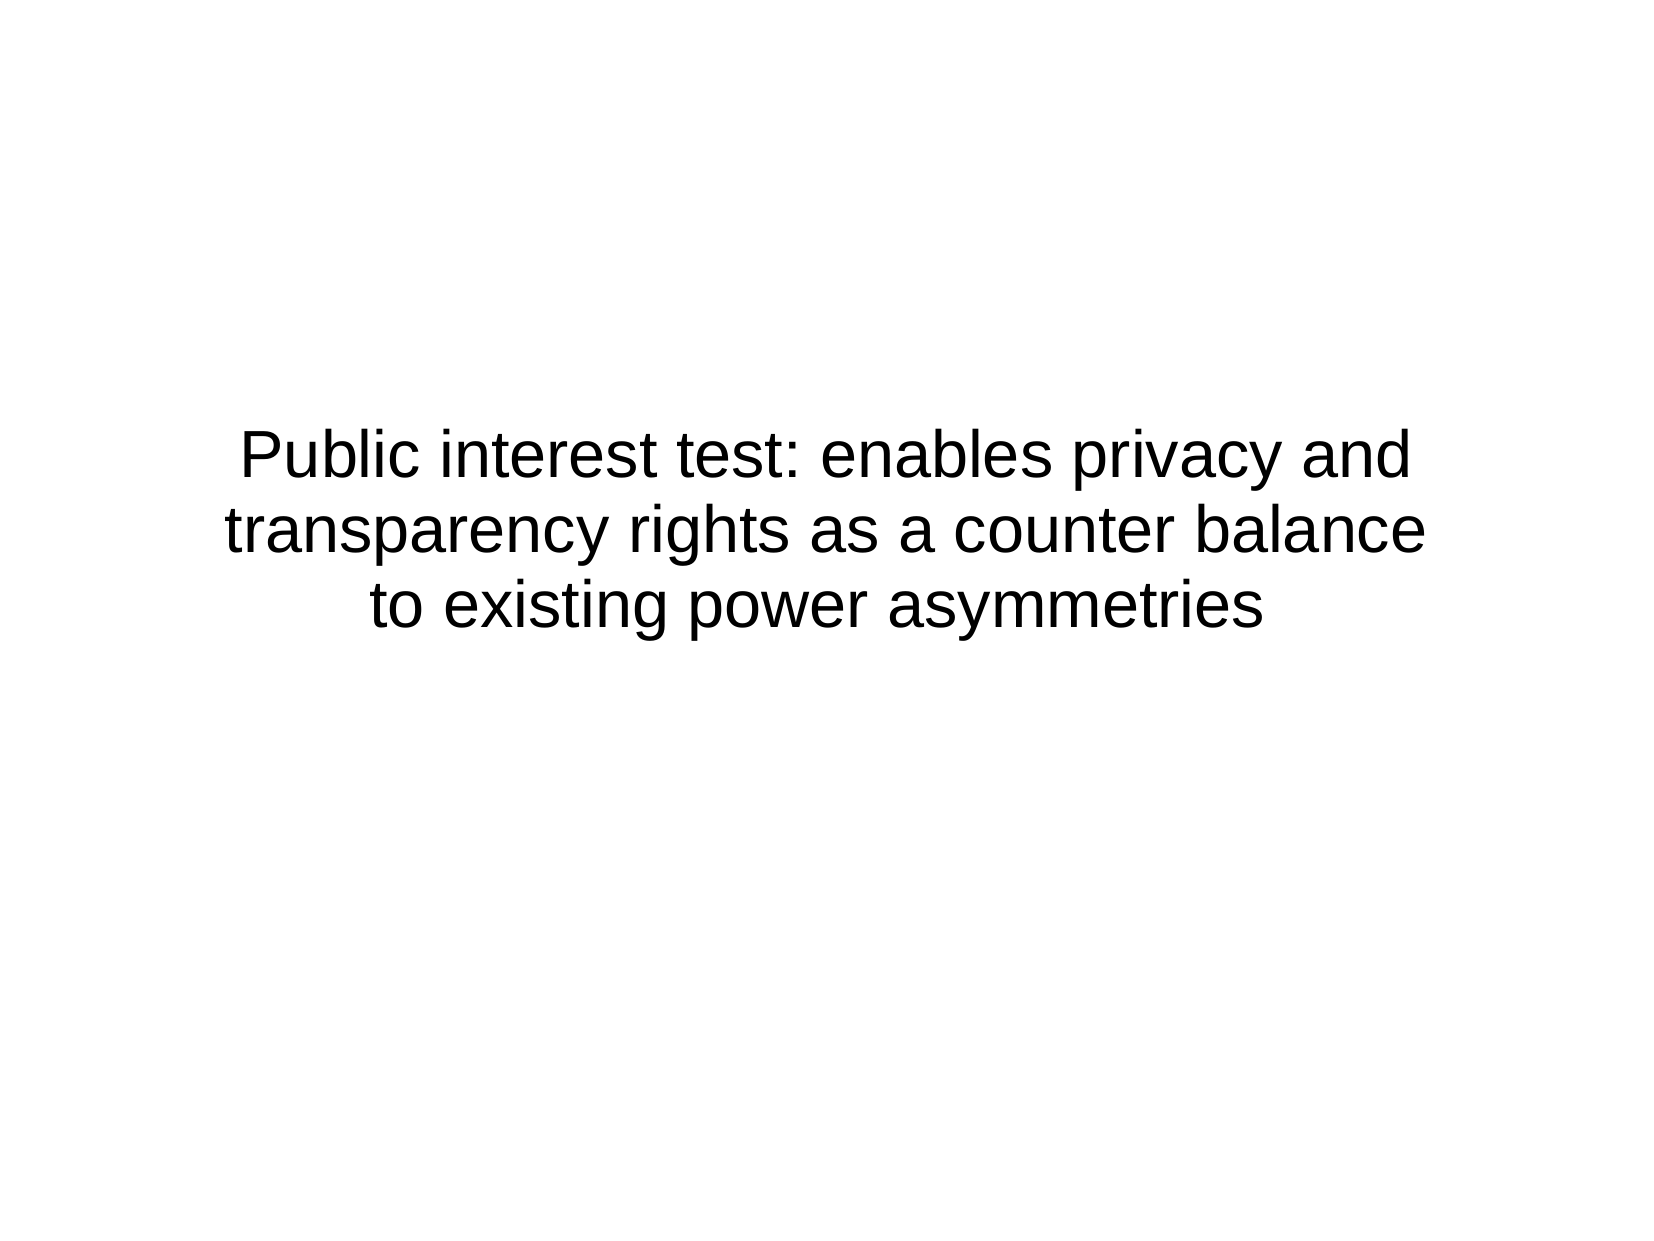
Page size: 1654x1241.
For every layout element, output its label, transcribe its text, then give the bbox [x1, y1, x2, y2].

subtitle Public interest test: enables privacy and transparency rights as a counter balance to existing power asymmetries [82, 49, 1571, 1010]
